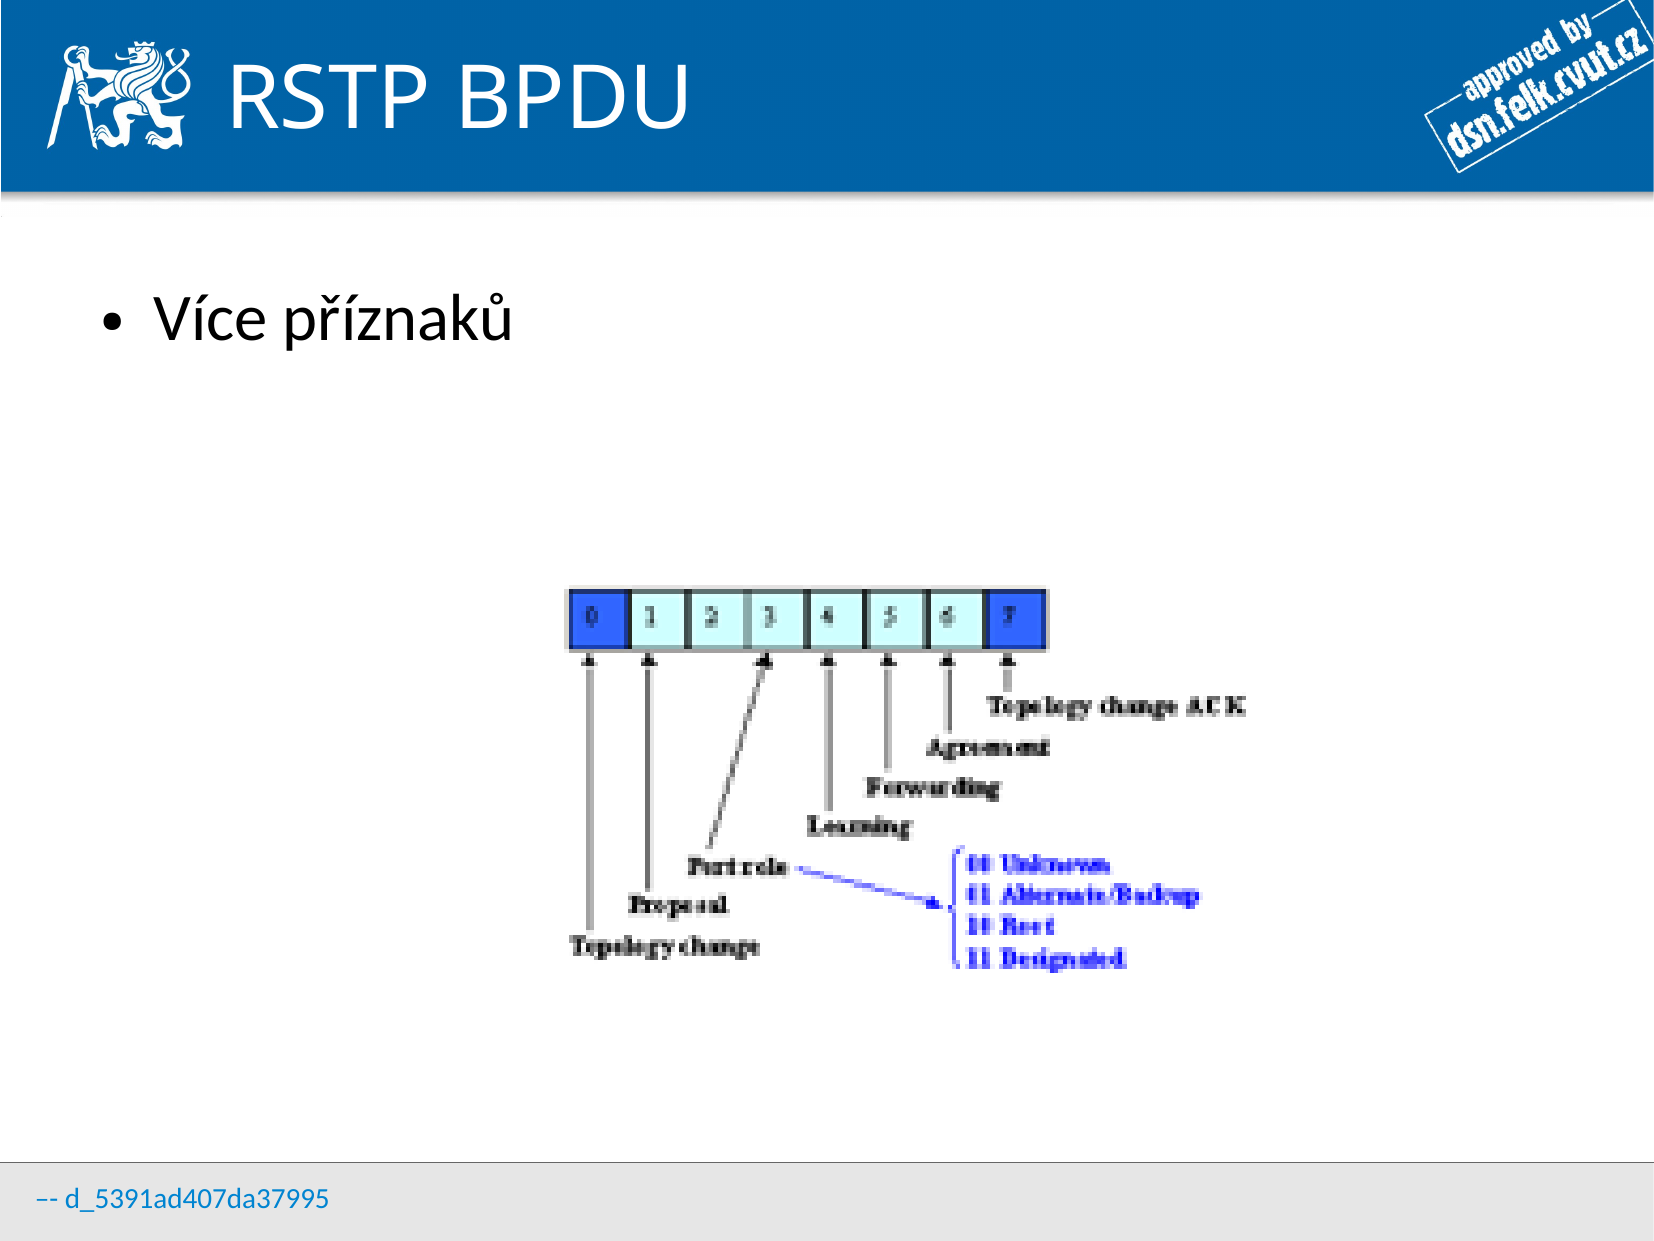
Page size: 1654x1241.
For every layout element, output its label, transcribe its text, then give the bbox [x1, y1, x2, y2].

title RSTP BPDU [225, 0, 1426, 188]
list Více příznaků [82, 290, 1571, 449]
picture [420, 543, 1323, 999]
picture [1, 0, 1654, 217]
